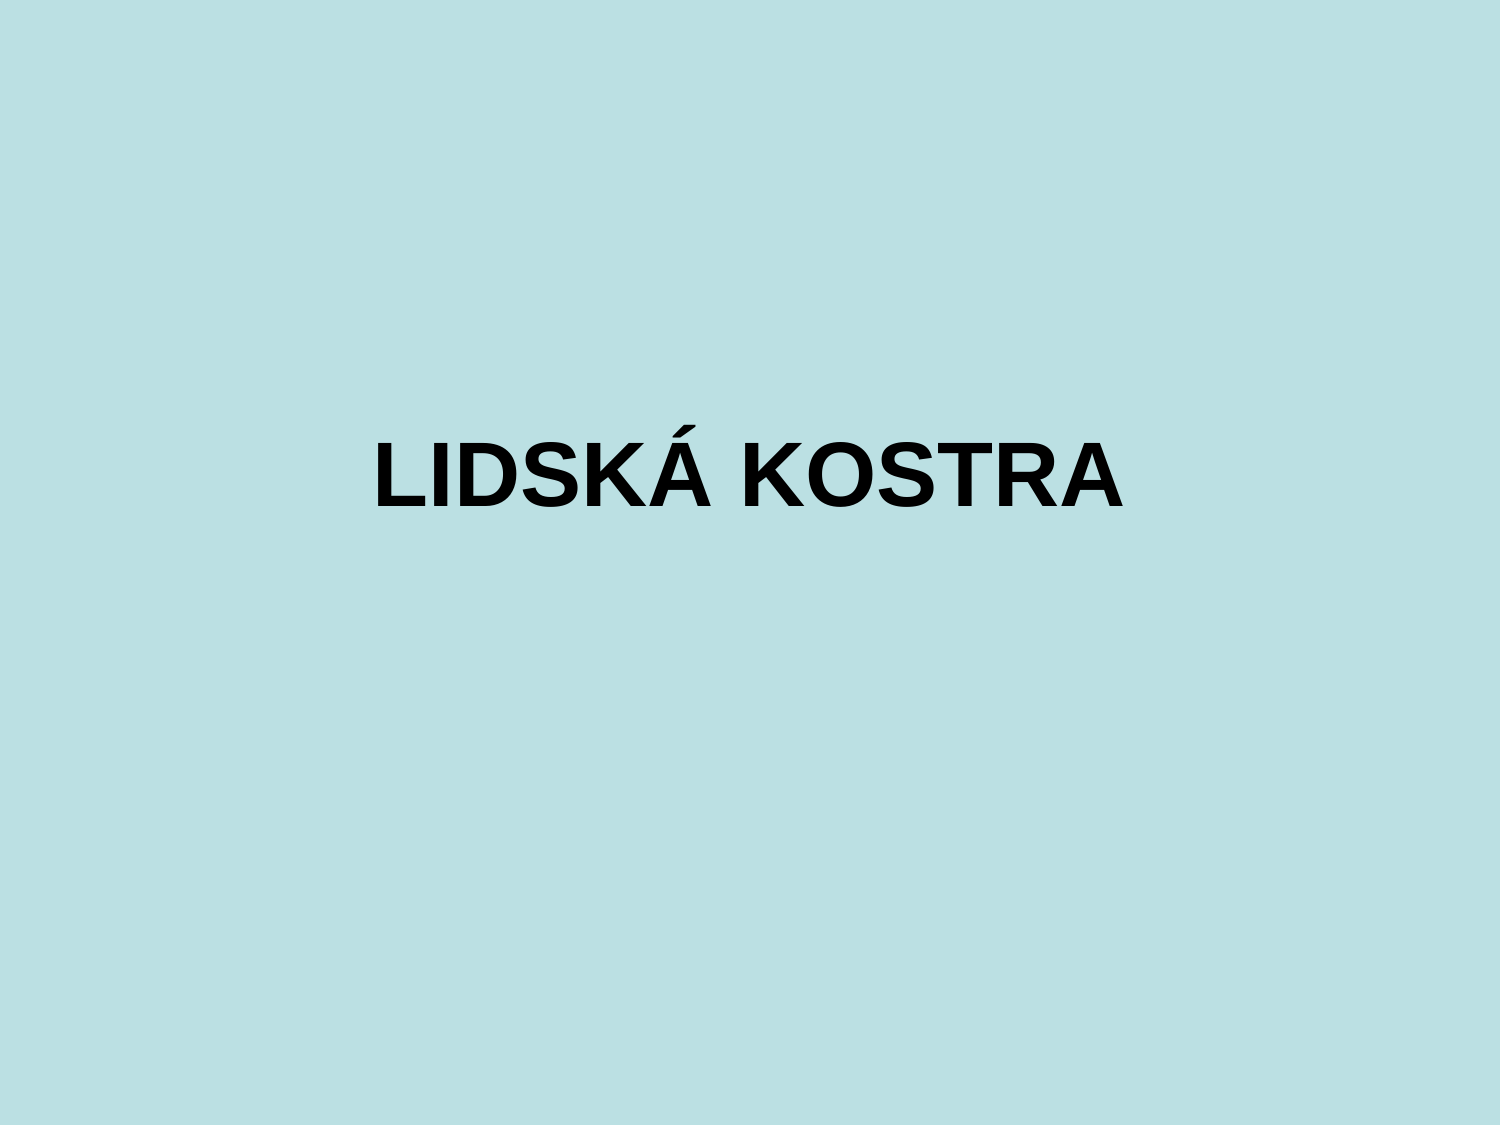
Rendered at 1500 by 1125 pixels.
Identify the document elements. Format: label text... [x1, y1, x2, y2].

title LIDSKÁ KOSTRA [112, 349, 1388, 591]
